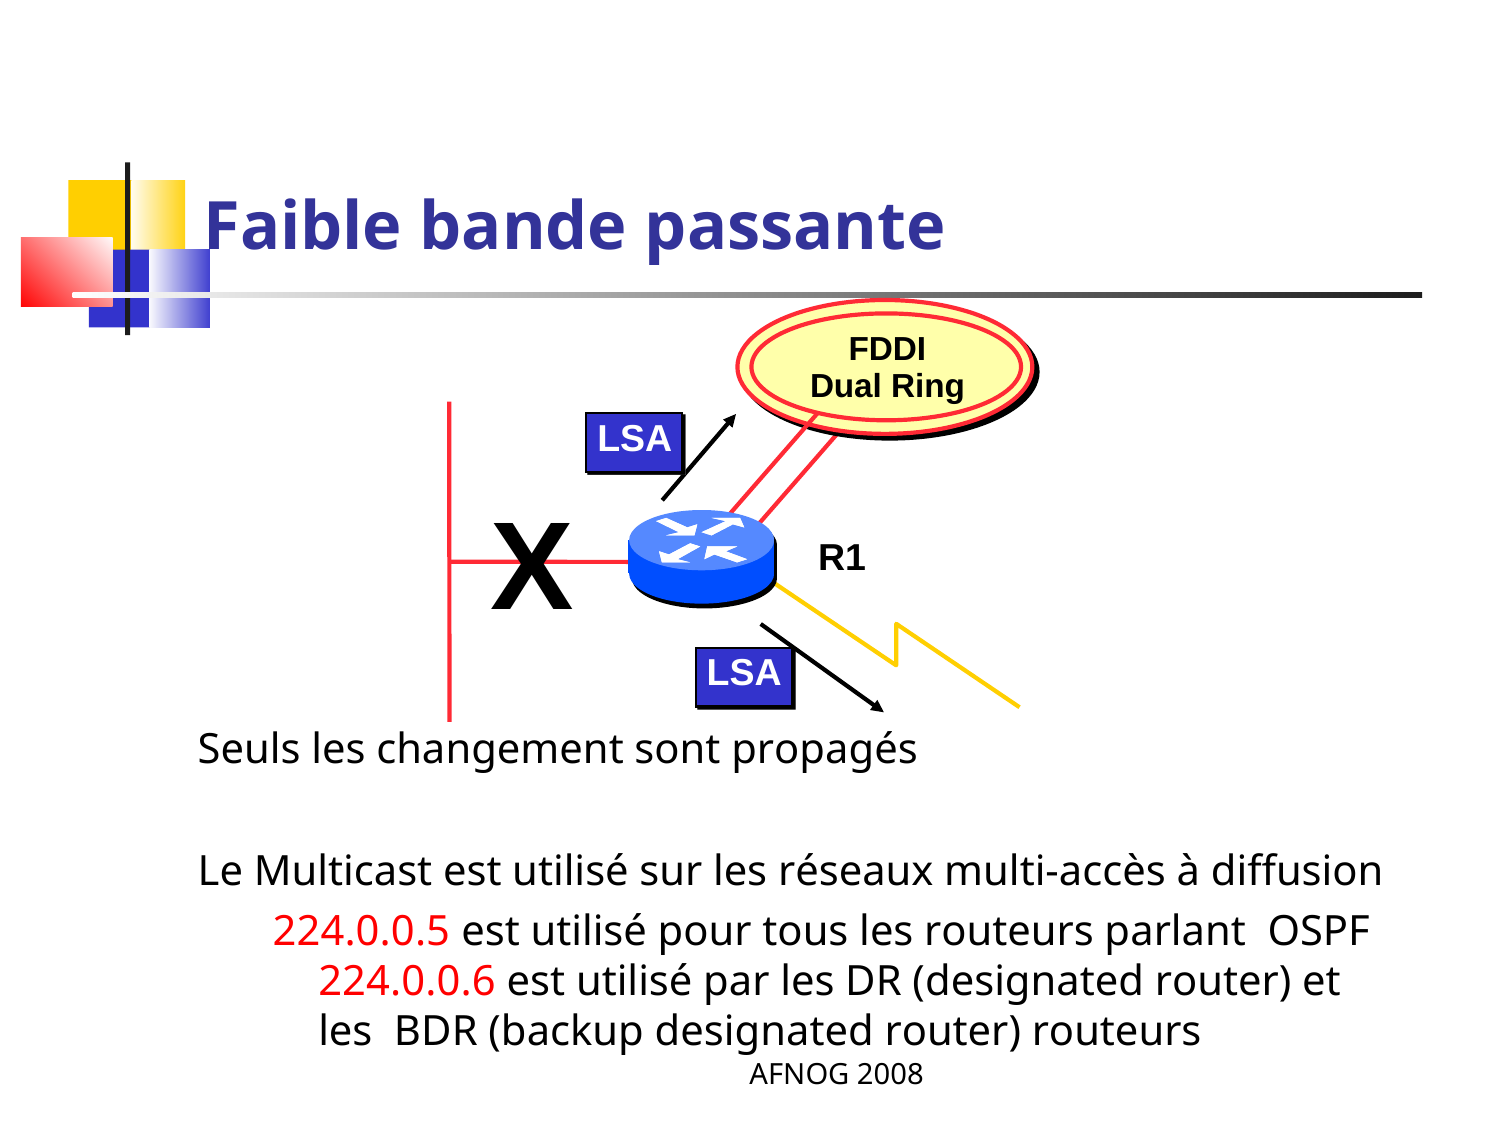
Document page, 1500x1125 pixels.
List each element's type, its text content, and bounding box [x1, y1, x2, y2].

text_box LSA [582, 410, 688, 468]
text_box [737, 299, 1040, 441]
picture [623, 505, 787, 620]
text_box LSA [691, 645, 797, 702]
text_box [586, 468, 683, 472]
text_box FDDI Dual Ring [792, 322, 983, 414]
text_box X [475, 490, 589, 645]
title Faible bande passante [188, 35, 1468, 276]
text_box R1 [803, 529, 881, 586]
text_box [696, 702, 793, 707]
list Seuls les changement sont propagés Le Multicast est utilisé sur les réseaux multi-accès à diffusion 224.0.0.5 est utilisé pour tous les routeurs parlant OSPF 224.0.0.6 est utilisé par les DR (designated router) et les BDR (backup designated router) routeurs [183, 716, 1412, 1117]
